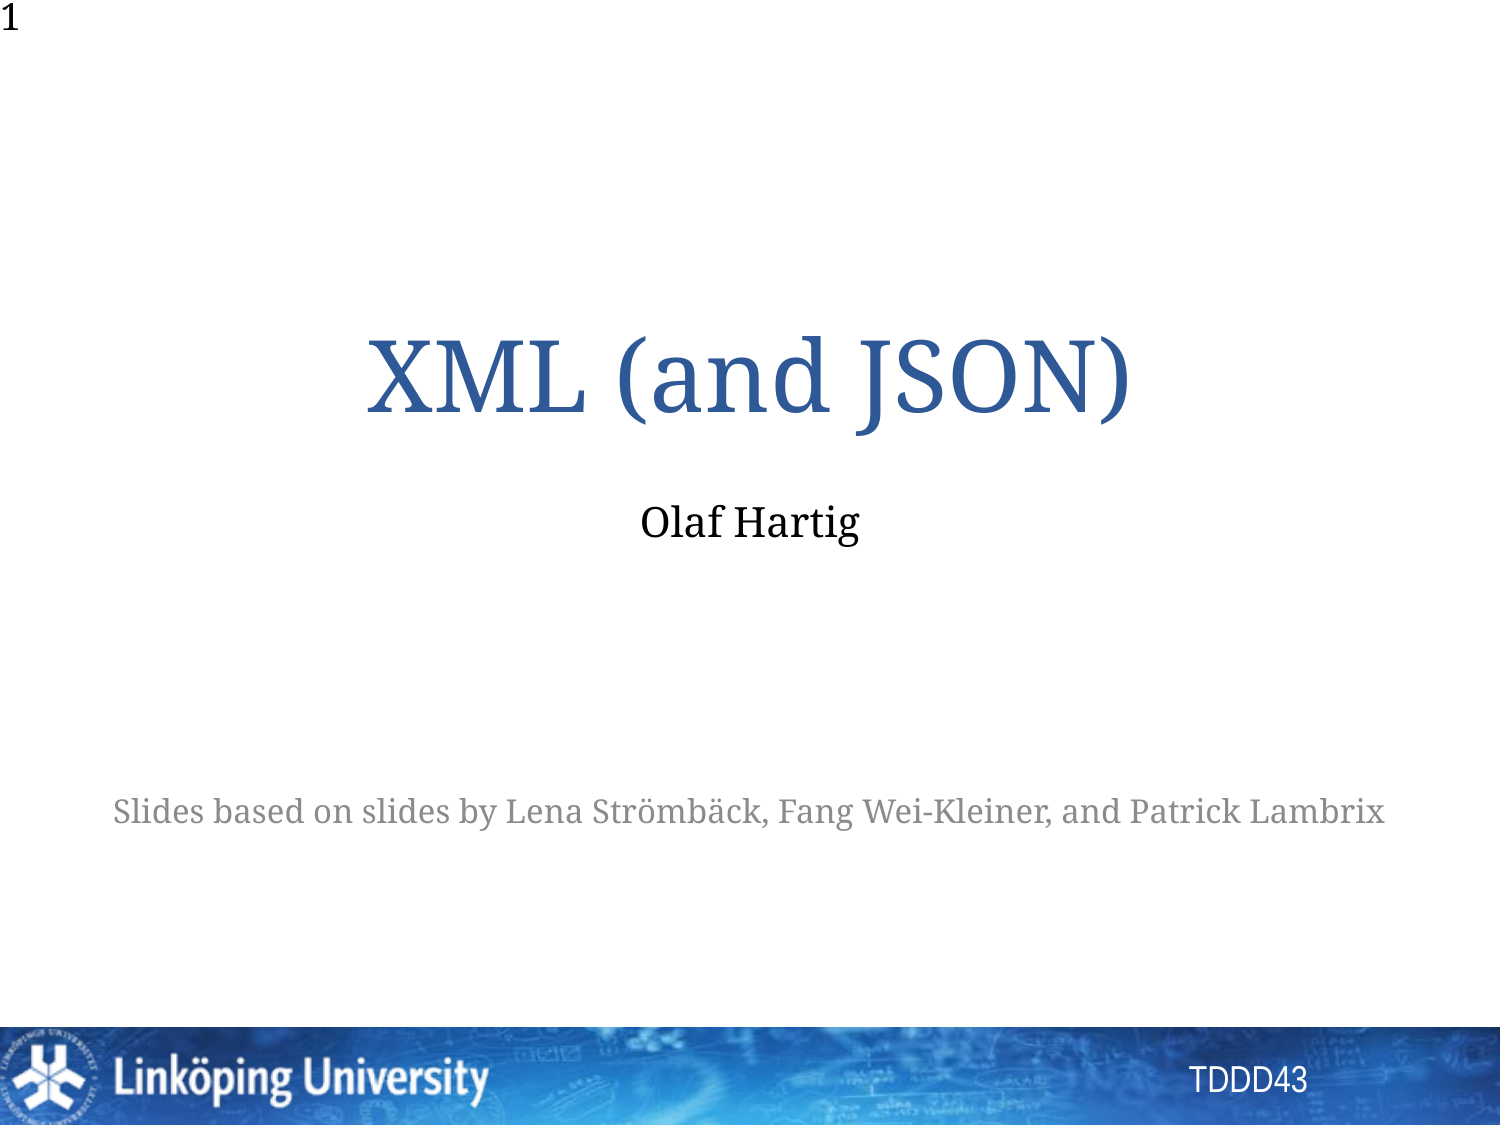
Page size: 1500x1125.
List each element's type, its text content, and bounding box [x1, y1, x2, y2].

text_box Olaf Hartig [112, 370, 1388, 578]
picture [0, 1027, 1500, 1125]
title XML (and JSON) [112, 158, 1388, 370]
list Slides based on slides by Lena Strömbäck, Fang Wei-Kleiner, and Patrick Lambrix [95, 657, 1405, 843]
